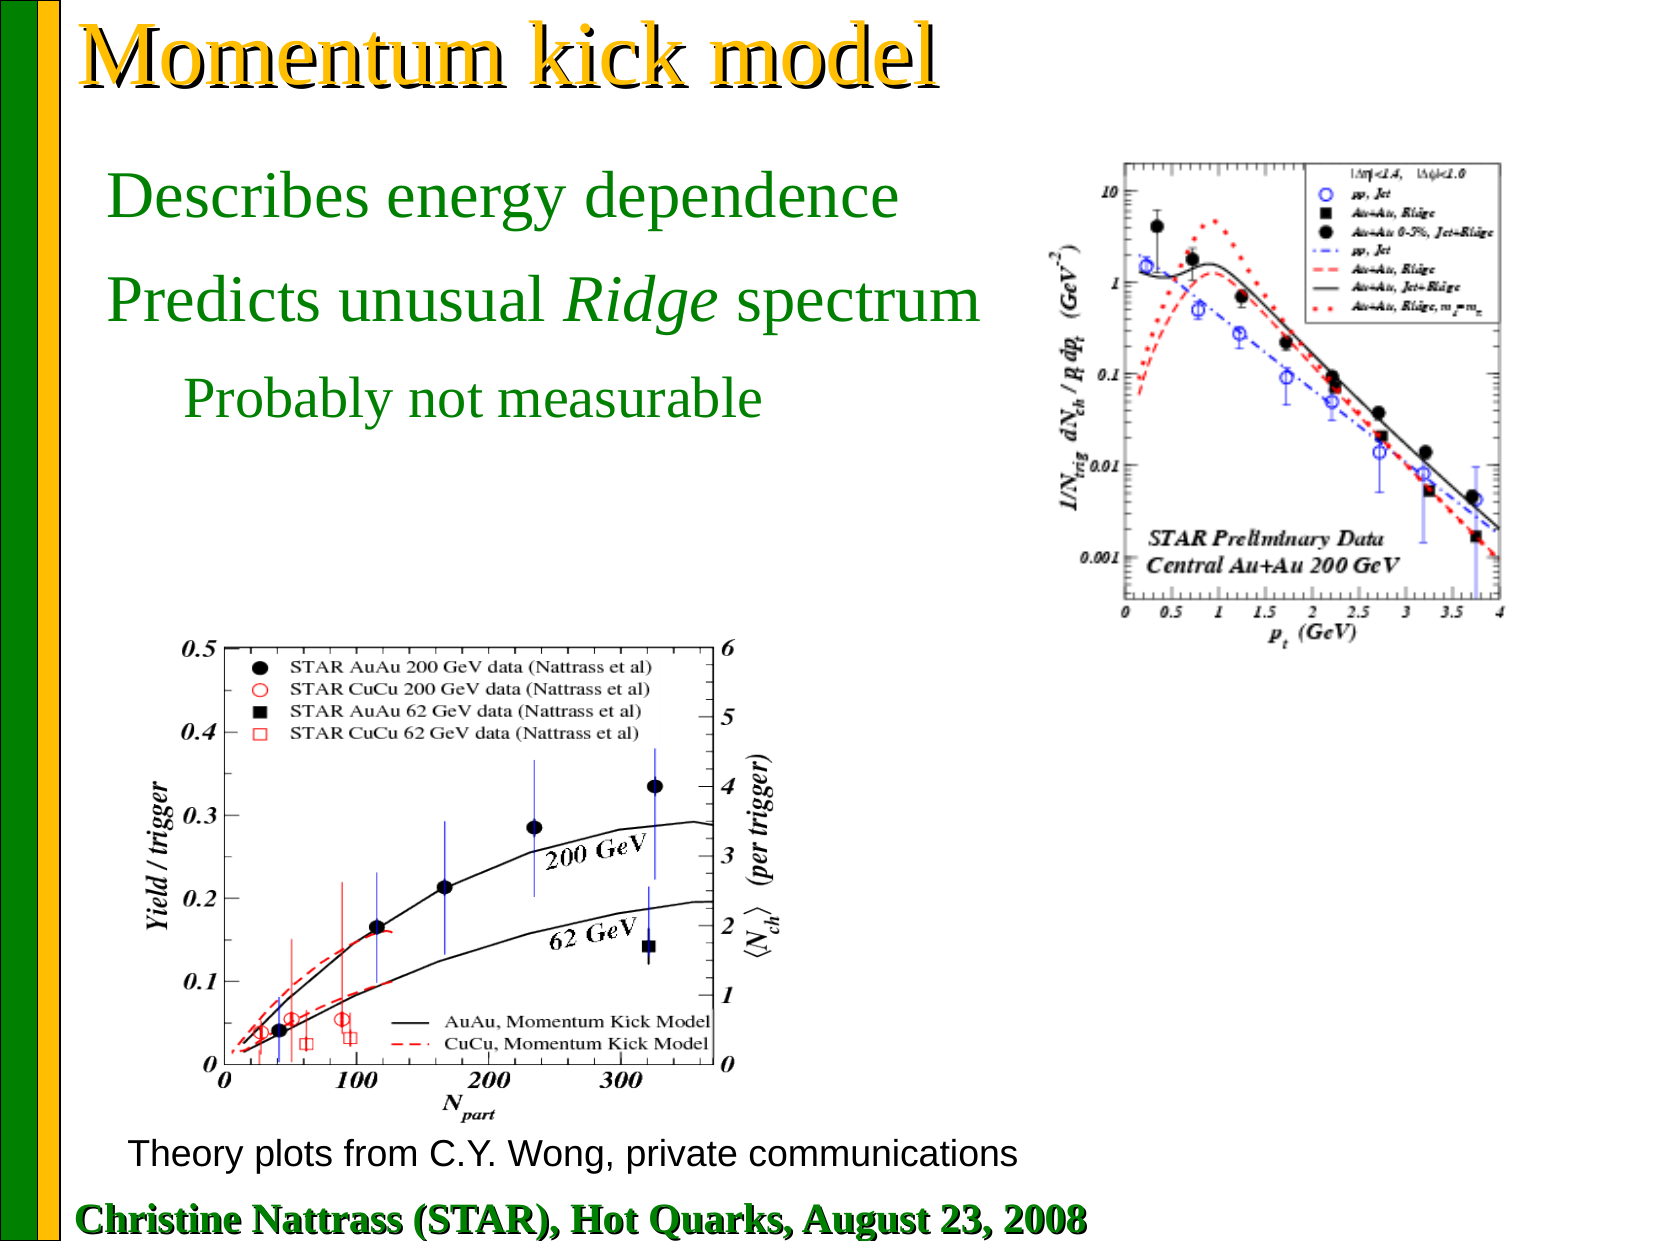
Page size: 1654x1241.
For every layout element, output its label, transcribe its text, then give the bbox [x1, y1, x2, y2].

text_box Theory plots from C.Y. Wong, private communications [112, 1124, 1051, 1182]
title Momentum kick model [76, 0, 1565, 121]
picture [144, 637, 782, 1124]
list Describes energy dependence Predicts unusual Ridge spectrum Probably not measurable [88, 157, 1030, 646]
picture [1030, 132, 1537, 658]
